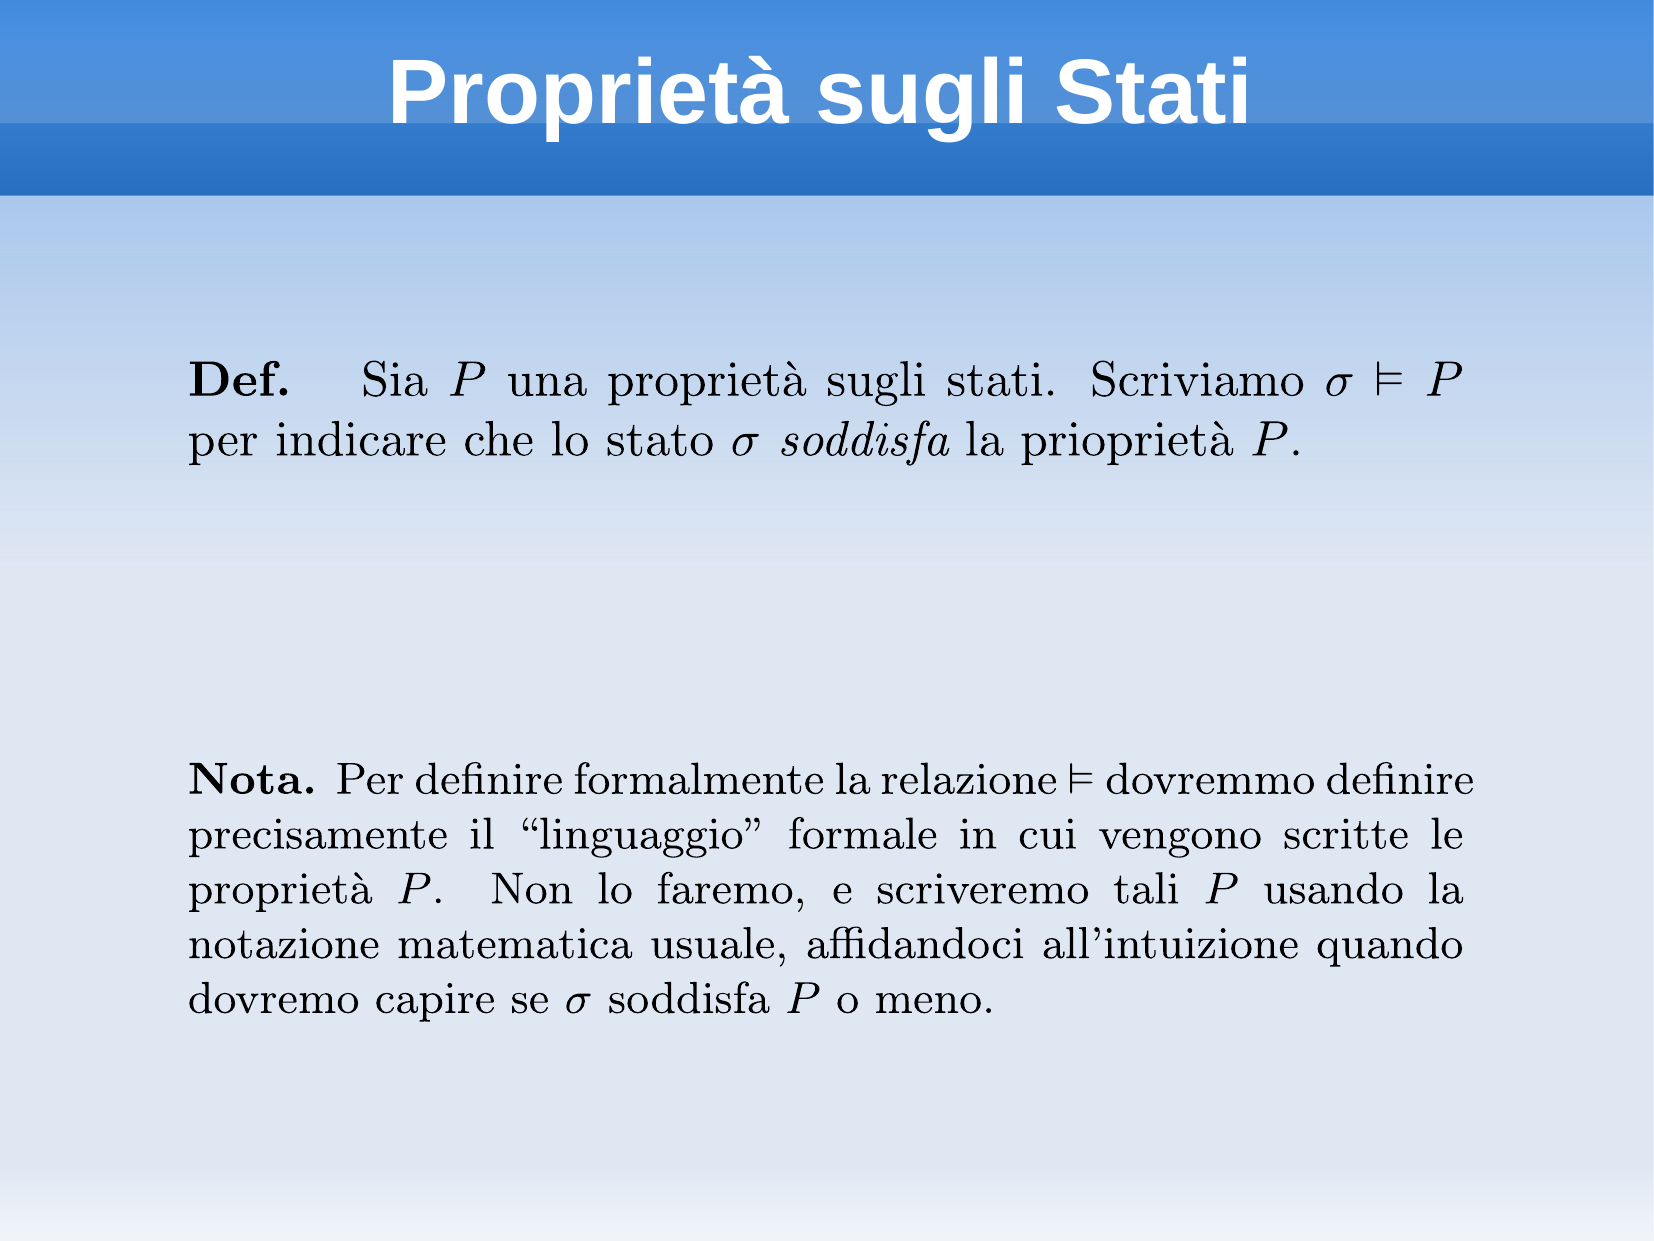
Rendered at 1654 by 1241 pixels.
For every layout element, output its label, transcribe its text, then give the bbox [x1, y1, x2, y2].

picture [0, 0, 1654, 1241]
text_box [187, 360, 1475, 1022]
title Proprietà sugli Stati [76, 0, 1565, 188]
